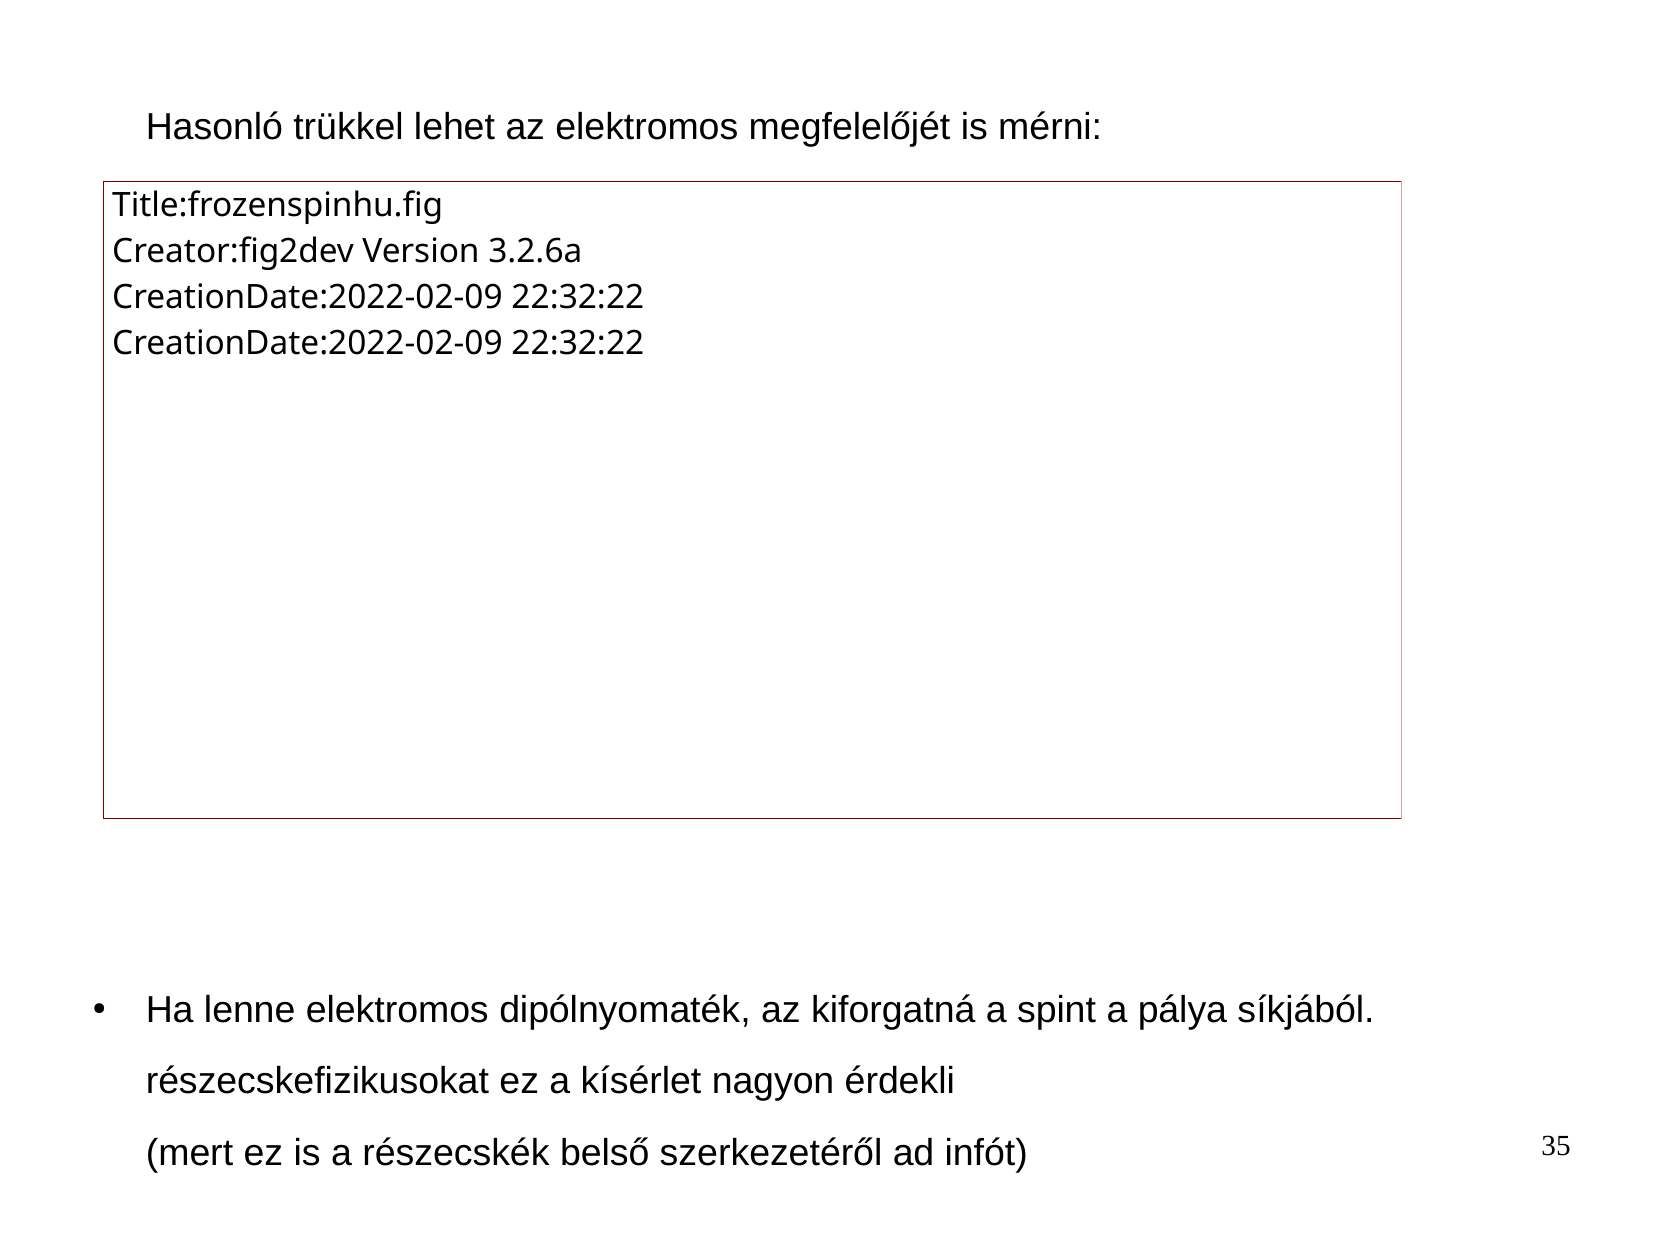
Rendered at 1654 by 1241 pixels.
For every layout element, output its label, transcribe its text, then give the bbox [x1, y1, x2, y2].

picture [101, 178, 1402, 819]
list Hasonló trükkel lehet az elektromos megfelelőjét is mérni: Ha lenne elektromos dipólnyomaték, az kiforgatná a spint a pálya síkjából. részecskefizikusokat ez a kísérlet nagyon érdekli (mert ez is a részecskék belső szerkezetéről ad infót) [75, 105, 1564, 1174]
